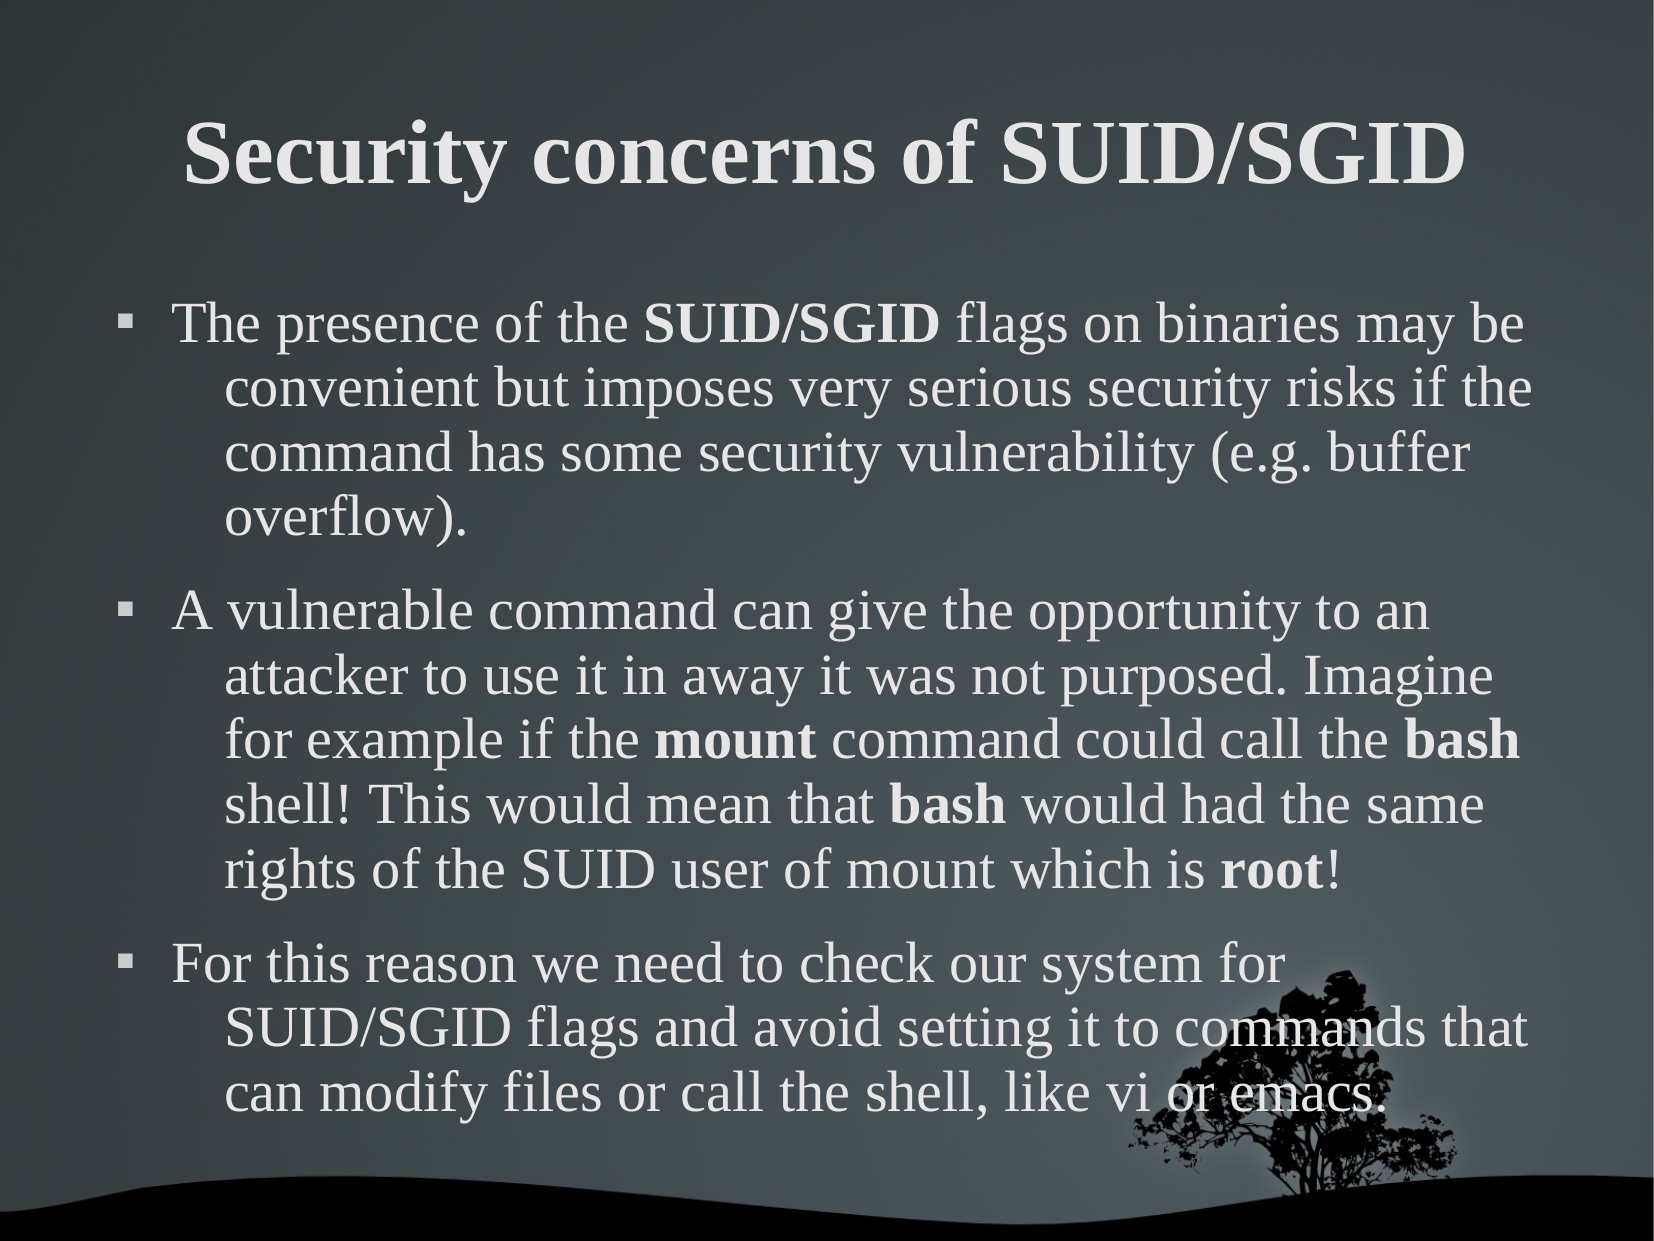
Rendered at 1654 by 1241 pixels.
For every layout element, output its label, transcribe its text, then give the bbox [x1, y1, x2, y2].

picture [0, 0, 1654, 1241]
list The presence of the SUID/SGID flags on binaries may be convenient but imposes very serious security risks if the command has some security vulnerability (e.g. buffer overflow). A vulnerable command can give the opportunity to an attacker to use it in away it was not purposed. Imagine for example if the mount command could call the bash shell! This would mean that bash would had the same rights of the SUID user of mount which is root! For this reason we need to check our system for SUID/SGID flags and avoid setting it to commands that can modify files or call the shell, like vi or emacs. [82, 290, 1571, 1189]
title Security concerns of SUID/SGID [82, 33, 1571, 273]
